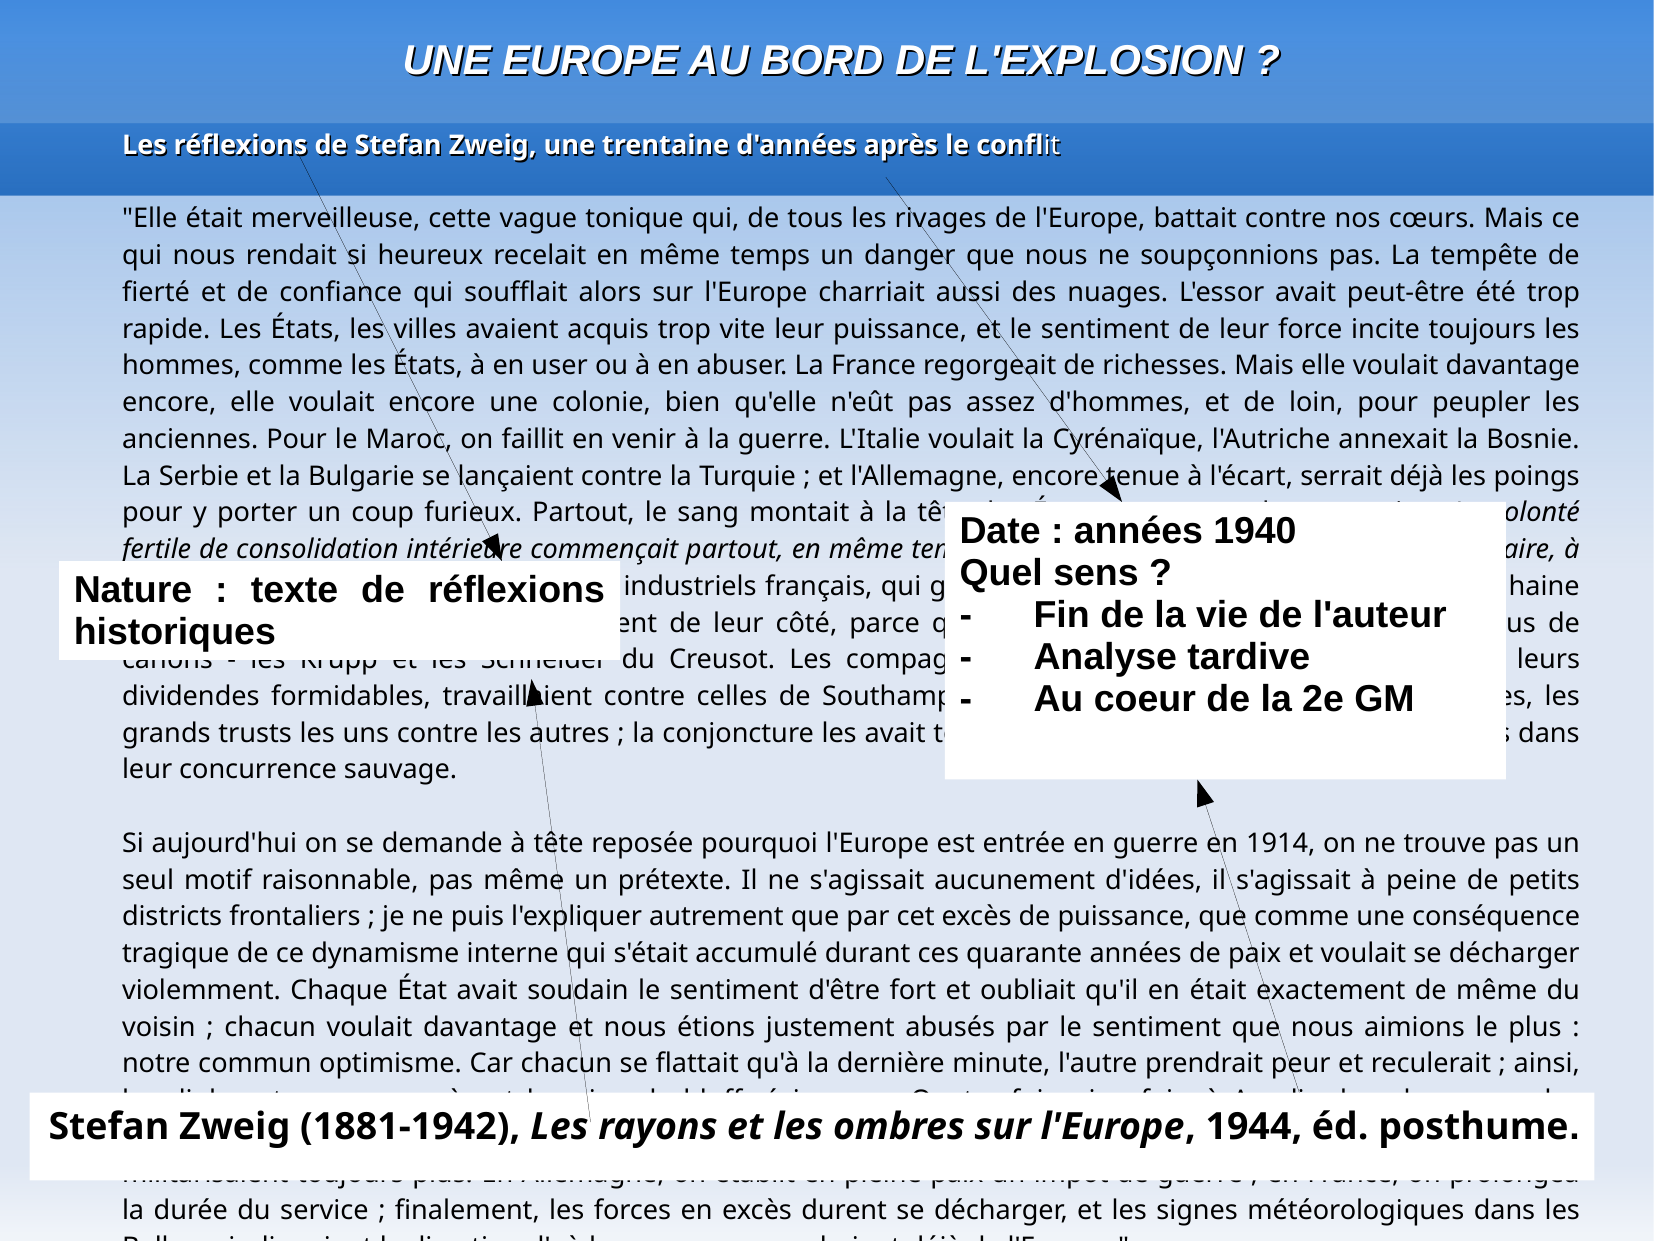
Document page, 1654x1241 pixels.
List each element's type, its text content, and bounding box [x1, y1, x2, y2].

text_box Les réflexions de Stefan Zweig, une trentaine d'années après le conflit "Elle était merveilleuse, cette vague tonique qui, de tous les rivages de l'Europe, battait contre nos cœurs. Mais ce qui nous rendait si heureux recelait en même temps un danger que nous ne soupçonnions pas. La tempête de fierté et de confiance qui soufflait alors sur l'Europe charriait aussi des nuages. L'essor avait peut-être été trop rapide. Les États, les villes avaient acquis trop vite leur puissance, et le sentiment de leur force incite toujours les hommes, comme les États, à en user ou à en abuser. La France regorgeait de richesses. Mais elle voulait davantage encore, elle voulait encore une colonie, bien qu'elle n'eût pas assez d'hommes, et de loin, pour peupler les anciennes. Pour le Maroc, on faillit en venir à la guerre. L'Italie voulait la Cyrénaïque, l'Autriche annexait la Bosnie. La Serbie et la Bulgarie se lançaient contre la Turquie ; et l'Allemagne, encore tenue à l'écart, serrait déjà les poings pour y porter un coup furieux. Partout, le sang montait à la tête des États, un portant la congestion. La volonté fertile de consolidation intérieure commençait partout, en même temps, comme s'il s'agissait d'une infection bacillaire, à se transformer en désir d'expansion. Les industriels français, qui gagnaient gros, menaient une campagne de haine contre les Allemands, qui s'engraissaient de leur côté, parce que les uns et les autres voulaient livrer plus de canons - les Krupp et les Schneider du Creusot. Les compagnies de navigation hambourgeoises, avec leurs dividendes formidables, travaillaient contre celles de Southampton, les paysans hongrois contre les serbes, les grands trusts les uns contre les autres ; la conjoncture les avait tous rendus enragés de gagner toujours plus dans leur concurrence sauvage. Si aujourd'hui on se demande à tête reposée pourquoi l'Europe est entrée en guerre en 1914, on ne trouve pas un seul motif raisonnable, pas même un prétexte. Il ne s'agissait aucunement d'idées, il s'agissait à peine de petits districts frontaliers ; je ne puis l'expliquer autrement que par cet excès de puissance, que comme une conséquence tragique de ce dynamisme interne qui s'était accumulé durant ces quarante années de paix et voulait se décharger violemment. Chaque État avait soudain le sentiment d'être fort et oubliait qu'il en était exactement de même du voisin ; chacun voulait davantage et nous étions justement abusés par le sentiment que nous aimions le plus : notre commun optimisme. Car chacun se flattait qu'à la dernière minute, l'autre prendrait peur et reculerait ; ainsi, les diplomates commencèrent leur jeu de bluff réciproque. Quatre fois, cinq fois, à Agadir, dans la guerre des Balkans, en Albanie, on s'en tint au jeu ; mais les grandes coalitions resserraient sans cesse leurs liens, se militarisaient toujours plus. En Allemagne, on établit en pleine paix un impôt de guerre ; en France, on prolongea la durée du service ; finalement, les forces en excès durent se décharger, et les signes météorologiques dans les Balkans indiquaient la direction d'où les nuages approchaient déjà de l'Europe." Stefan Zweig (1881-1942), Les rayons et les ombres sur l'Europe, 1944, éd. posthume. [107, 118, 1595, 1092]
text_box Stefan Zweig (1881-1942), Les rayons et les ombres sur l'Europe, 1944, éd. posthume. [29, 1092, 1595, 1181]
text_box Date : années 1940 Quel sens ? - Fin de la vie de l'auteur - Analyse tardive - Au coeur de la 2e GM [944, 501, 1506, 780]
text_box Nature : texte de réflexions historiques [59, 561, 621, 660]
picture [0, 0, 1654, 1241]
text_box UNE EUROPE AU BORD DE L'EXPLOSION ? [118, 29, 1565, 91]
